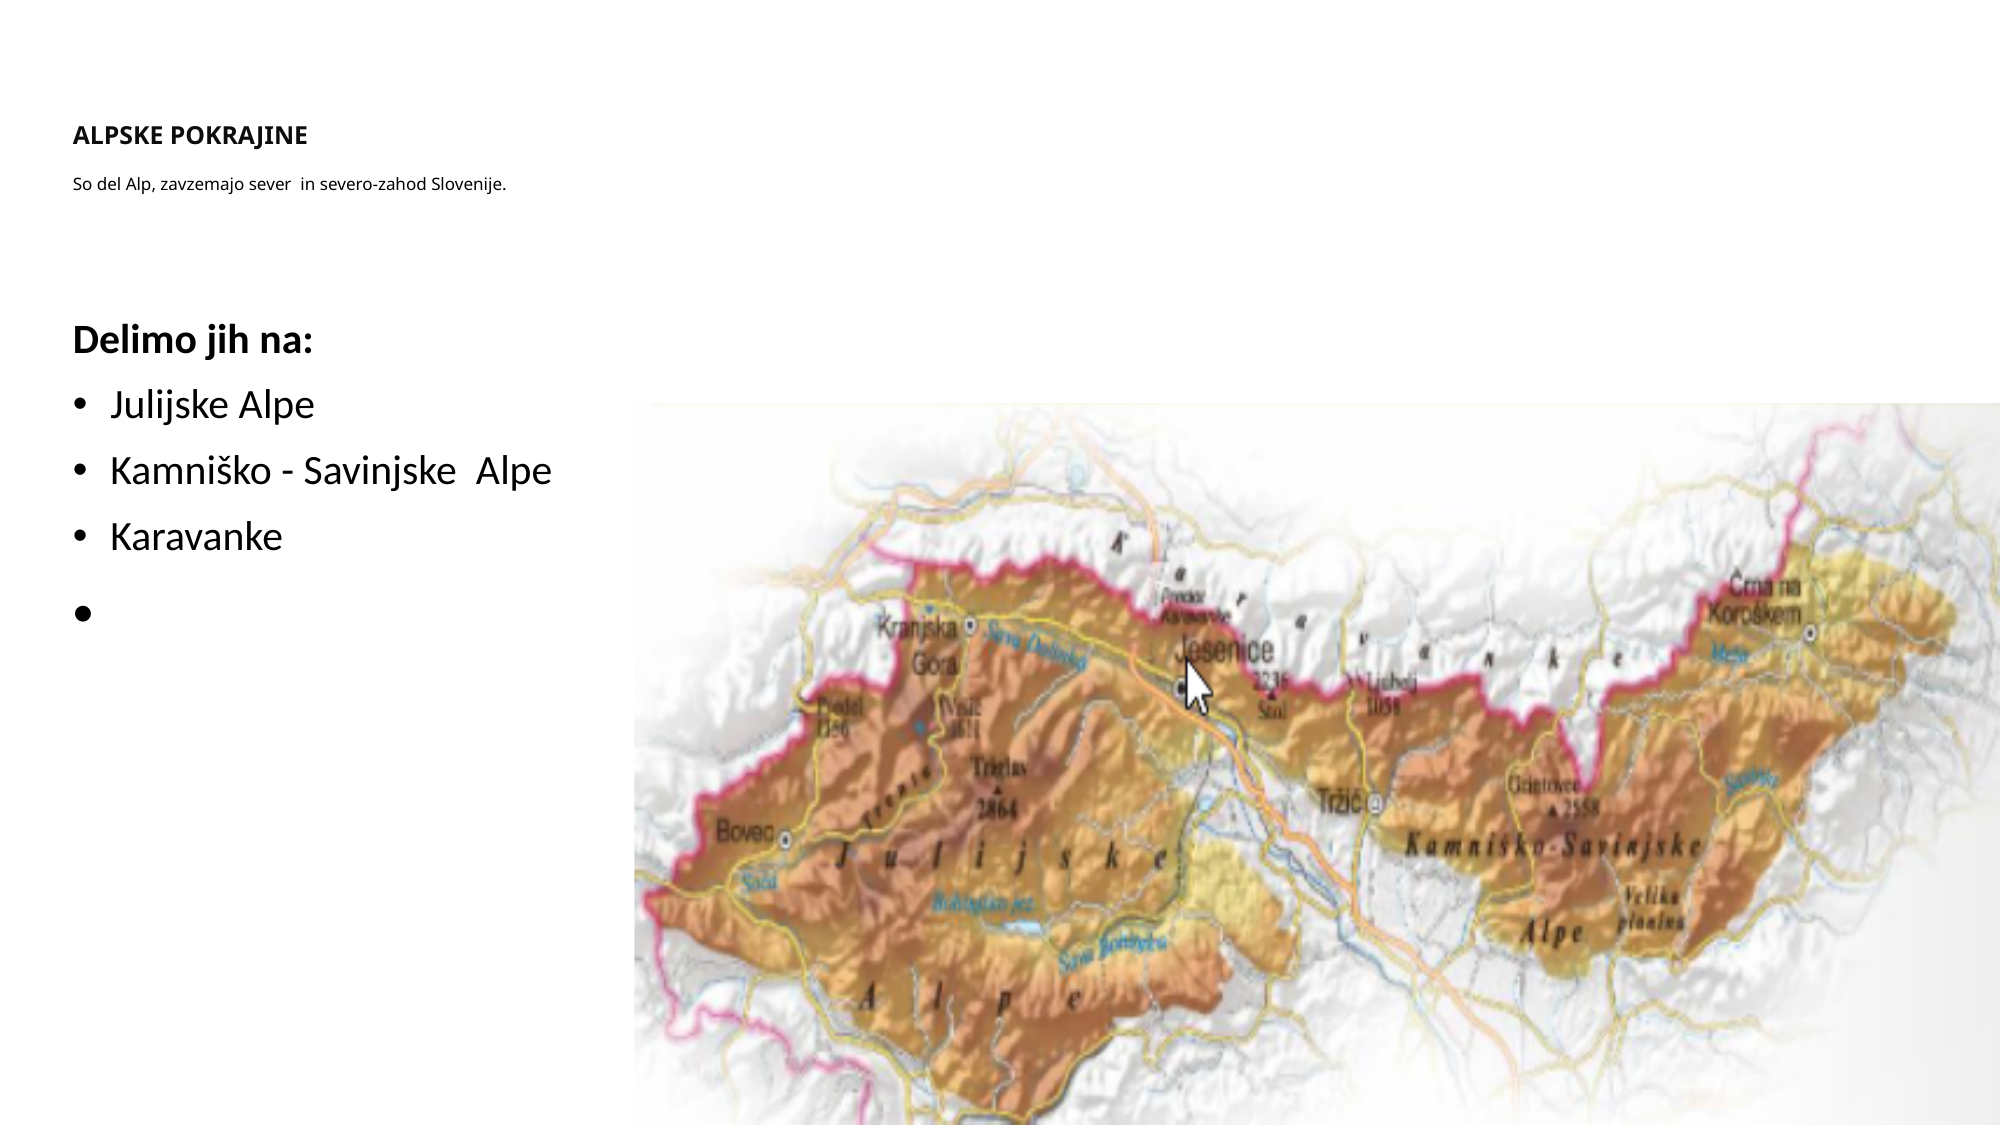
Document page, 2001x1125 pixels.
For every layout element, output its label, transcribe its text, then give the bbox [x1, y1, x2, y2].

title ALPSKE POKRAJINE So del Alp, zavzemajo sever in severo-zahod Slovenije. [57, 54, 1783, 286]
list Delimo jih na: Julijske Alpe Kamniško - Savinjske Alpe Karavanke [57, 238, 1003, 699]
picture [634, 403, 2000, 1125]
